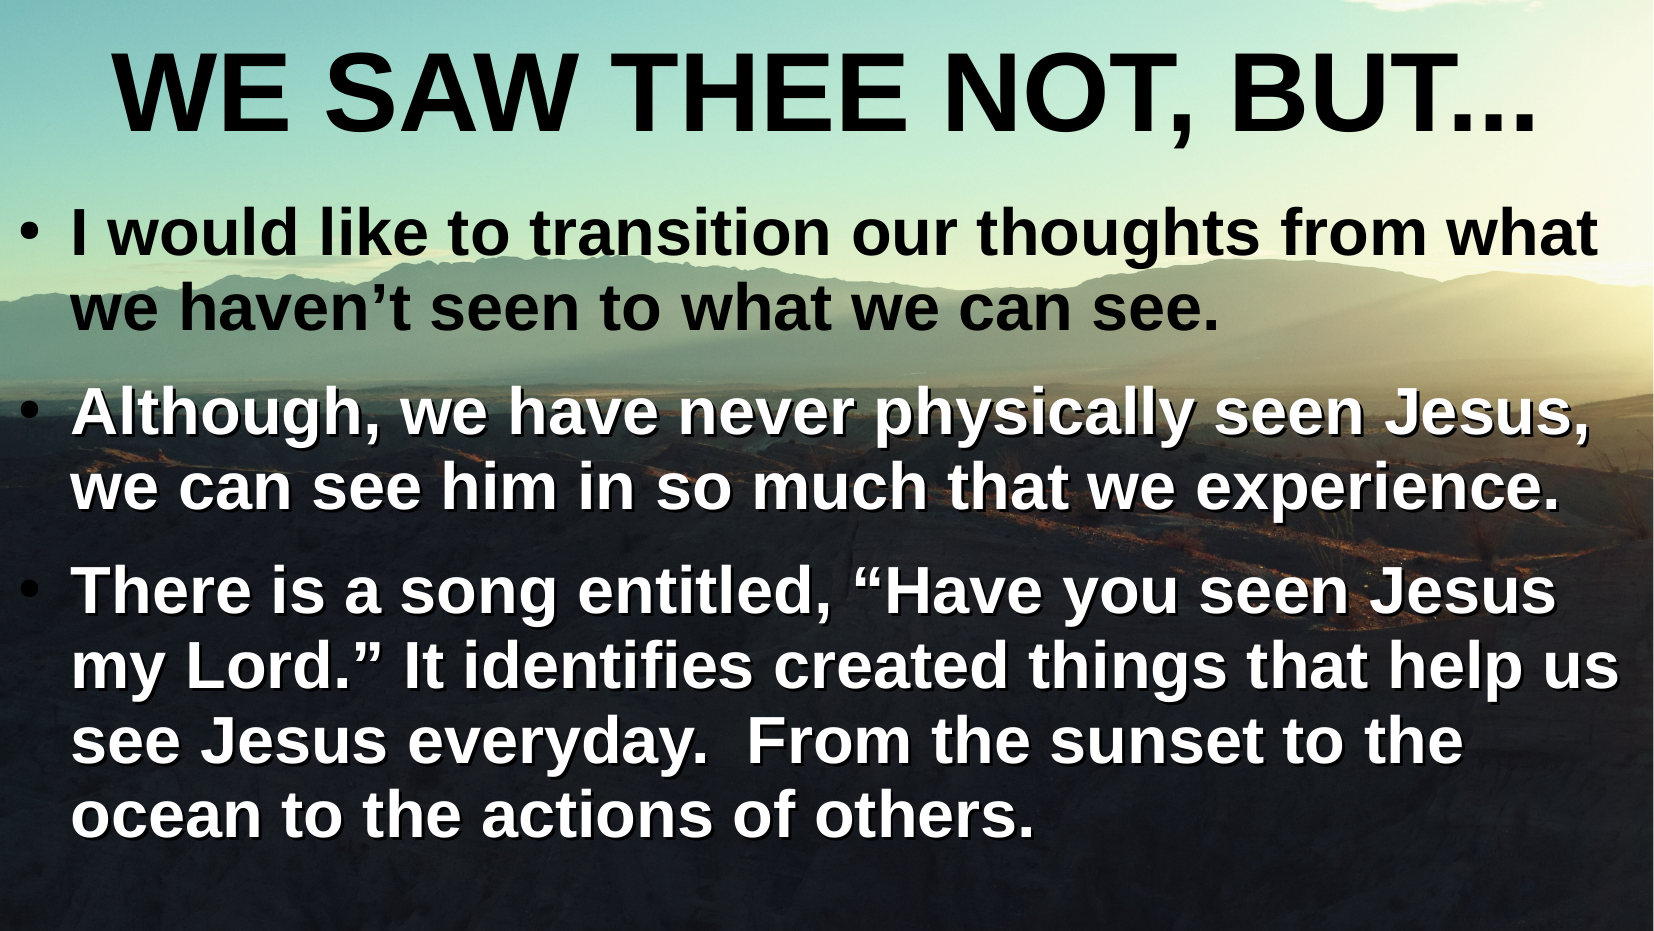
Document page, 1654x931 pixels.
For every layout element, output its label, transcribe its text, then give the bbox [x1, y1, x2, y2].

title WE SAW THEE NOT, BUT... [82, 15, 1571, 171]
list I would like to transition our thoughts from what we haven’t seen to what we can see. Although, we have never physically seen Jesus, we can see him in so much that we experience. There is a song entitled, “Have you seen Jesus my Lord.” It identifies created things that help us see Jesus everyday. From the sunset to the ocean to the actions of others. [0, 195, 1651, 916]
picture [0, 0, 1654, 931]
